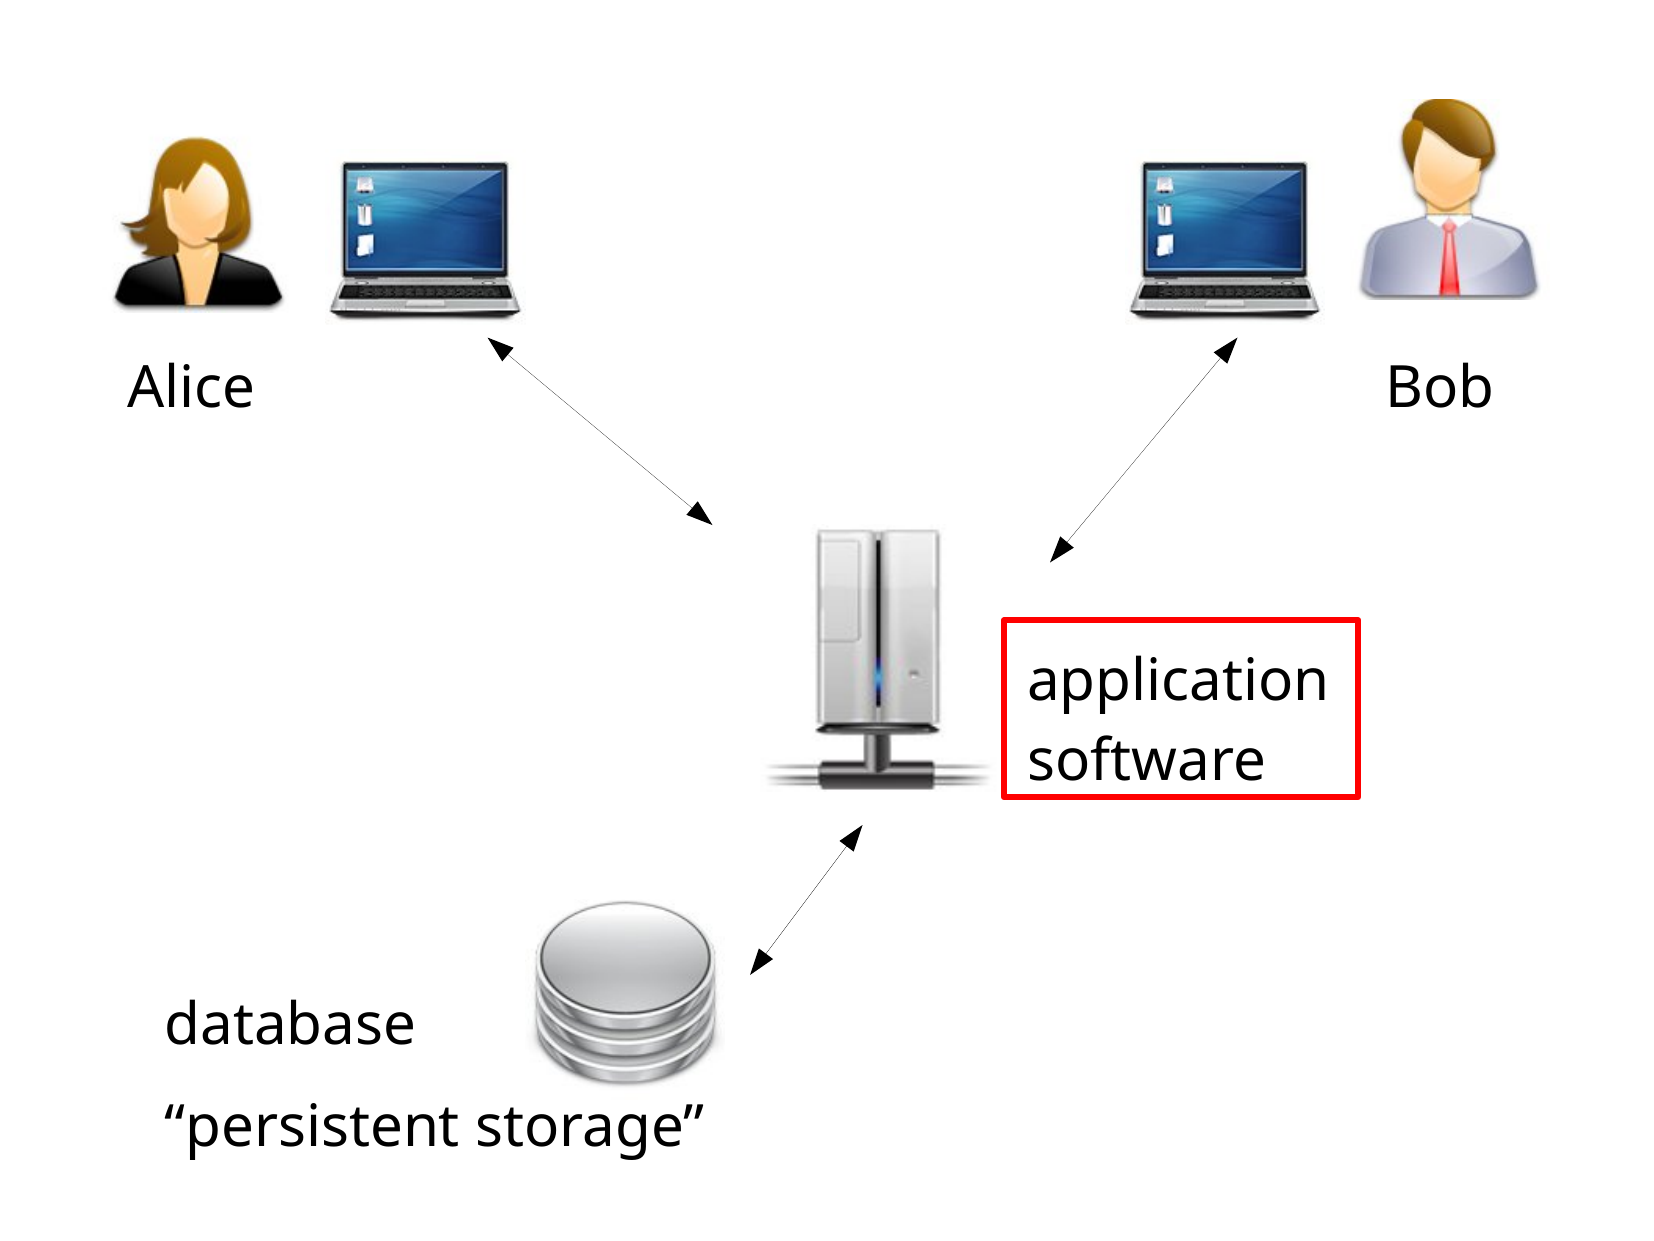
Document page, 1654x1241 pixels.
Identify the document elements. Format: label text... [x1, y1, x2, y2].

picture [1125, 149, 1325, 350]
text_box “persistent storage” [150, 1076, 788, 1163]
text_box Bob [1371, 337, 1538, 424]
picture [525, 899, 725, 1076]
picture [1350, 99, 1550, 301]
picture [1007, 623, 1013, 792]
text_box Alice [112, 337, 279, 424]
text_box database [150, 975, 504, 1061]
picture [100, 112, 301, 313]
text_box application software [1361, 631, 1367, 788]
picture [325, 149, 526, 350]
picture [745, 524, 1013, 792]
text_box application software [1012, 631, 1355, 788]
